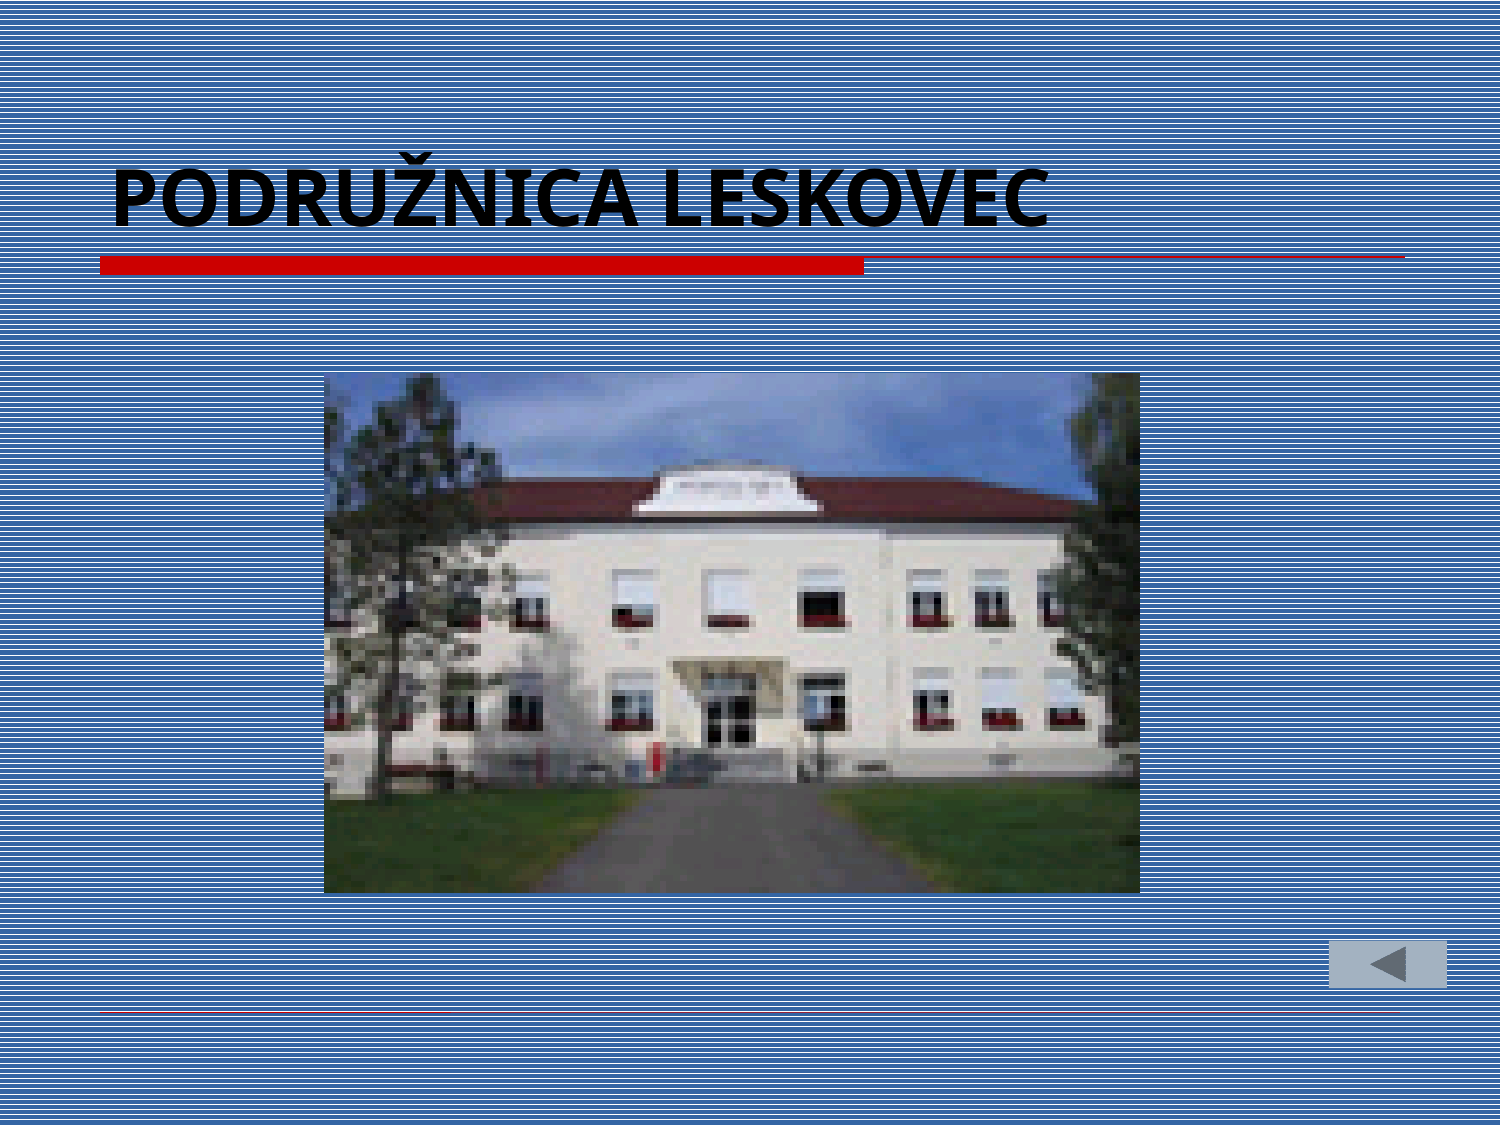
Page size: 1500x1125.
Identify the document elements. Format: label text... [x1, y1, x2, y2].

picture [324, 373, 1140, 893]
title PODRUŽNICA LESKOVEC [94, 50, 1407, 250]
text_box [1328, 940, 1447, 989]
